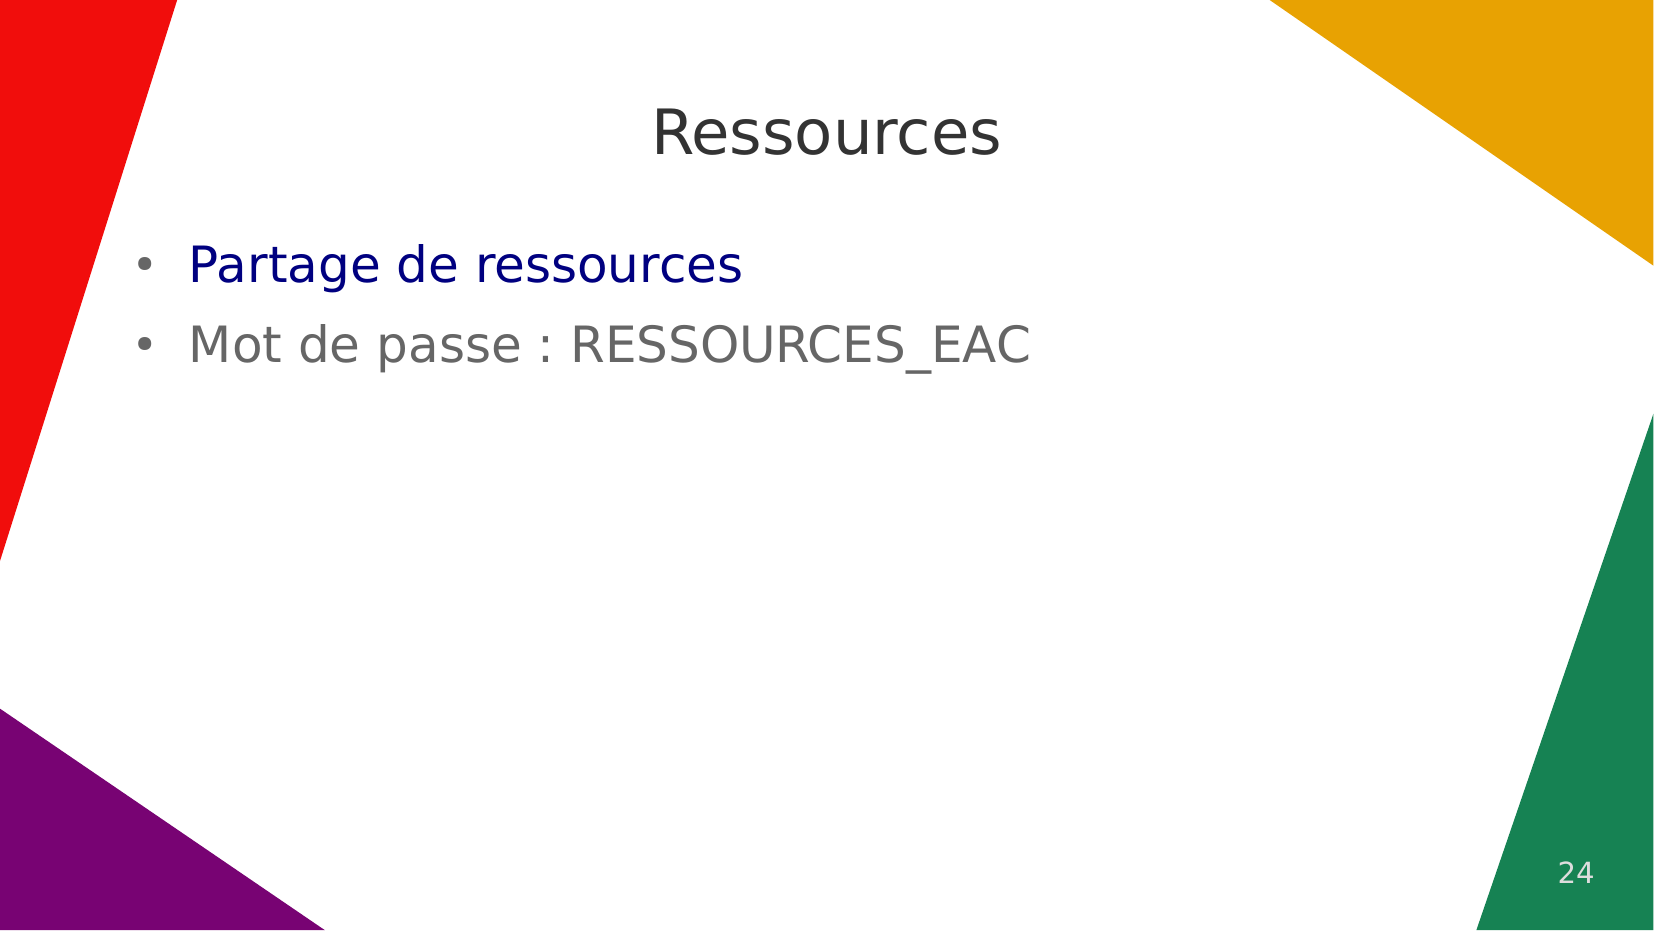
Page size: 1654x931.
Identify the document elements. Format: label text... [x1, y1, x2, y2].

title Ressources [118, 59, 1536, 207]
list Partage de ressources Mot de passe : RESSOURCES_EAC [118, 236, 1536, 827]
